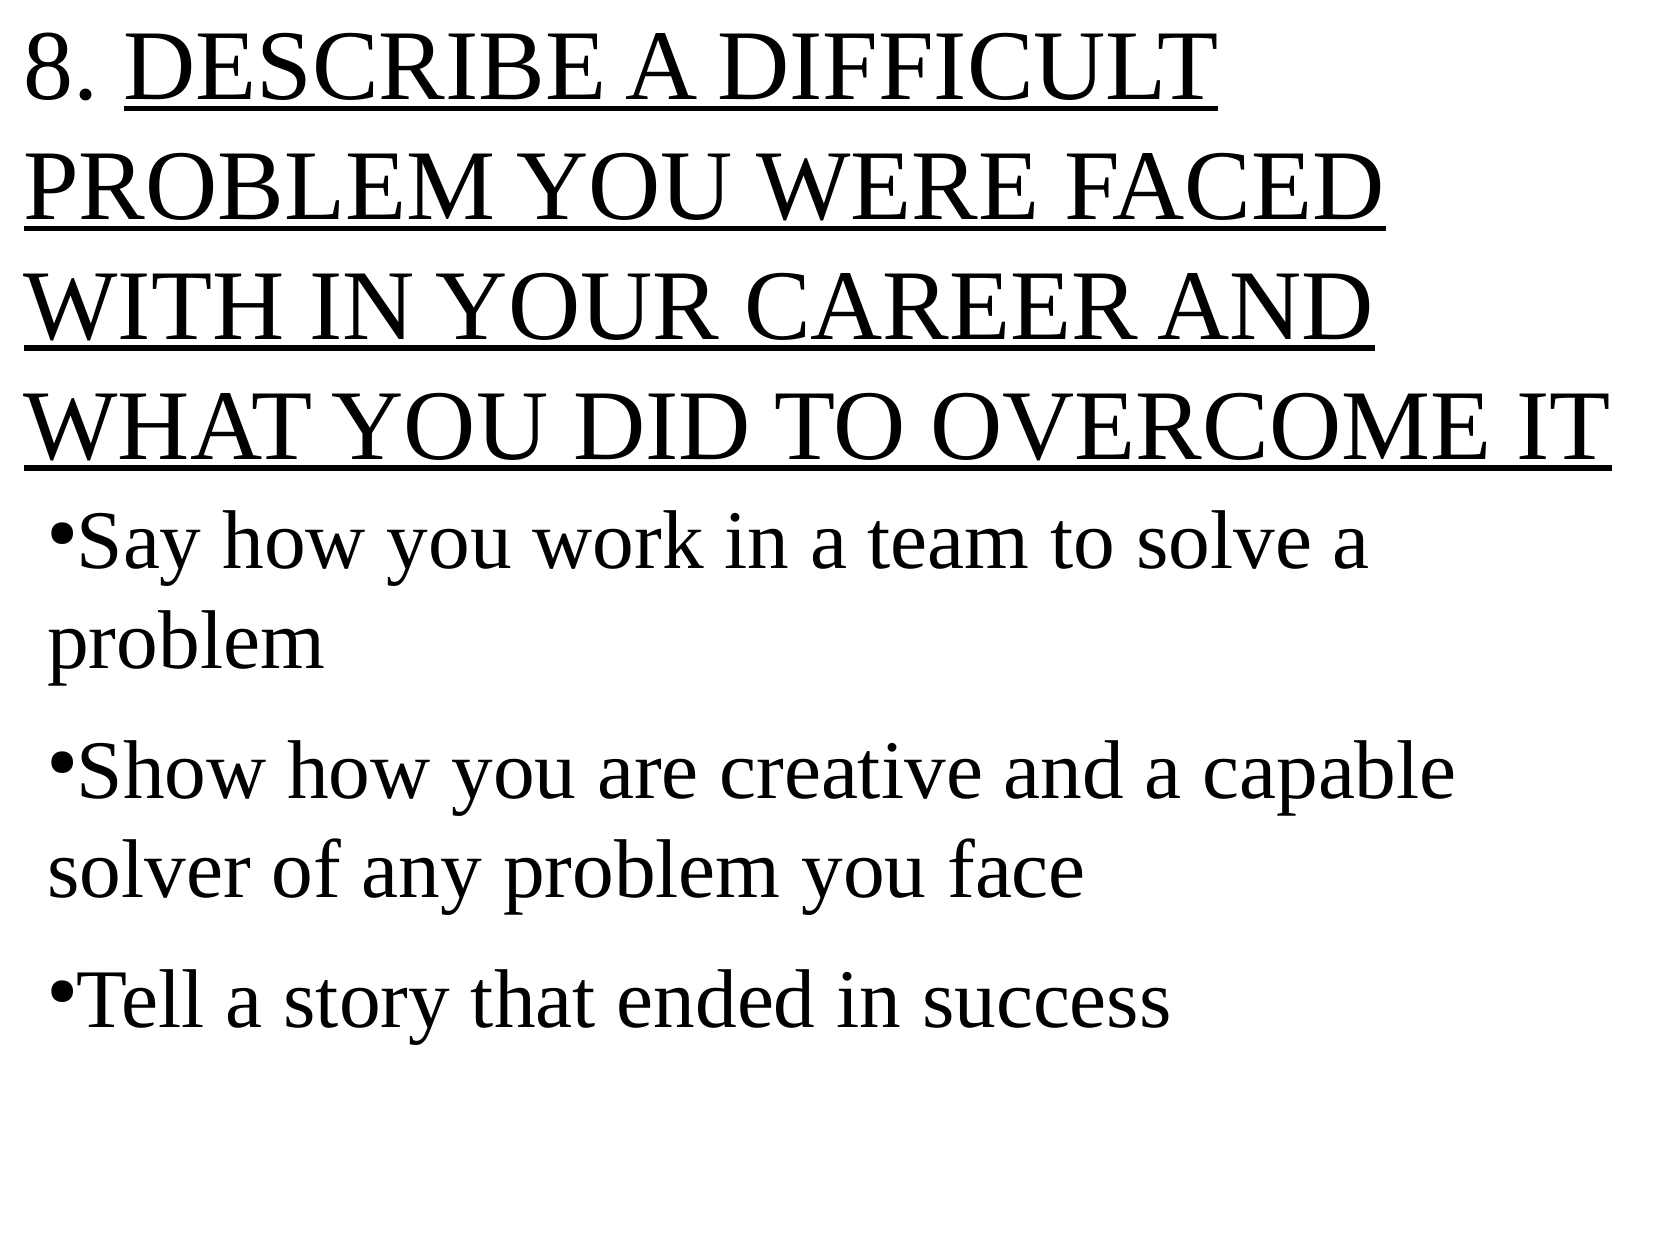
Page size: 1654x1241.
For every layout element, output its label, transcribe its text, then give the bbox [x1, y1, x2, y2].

title 8. DESCRIBE A DIFFICULT PROBLEM YOU WERE FACED WITH IN YOUR CAREER AND WHAT YOU DID TO OVERCOME IT [23, 0, 1619, 473]
list Say how you work in a team to solve a problem Show how you are creative and a capable solver of any problem you face Tell a story that ended in success [47, 485, 1630, 1170]
